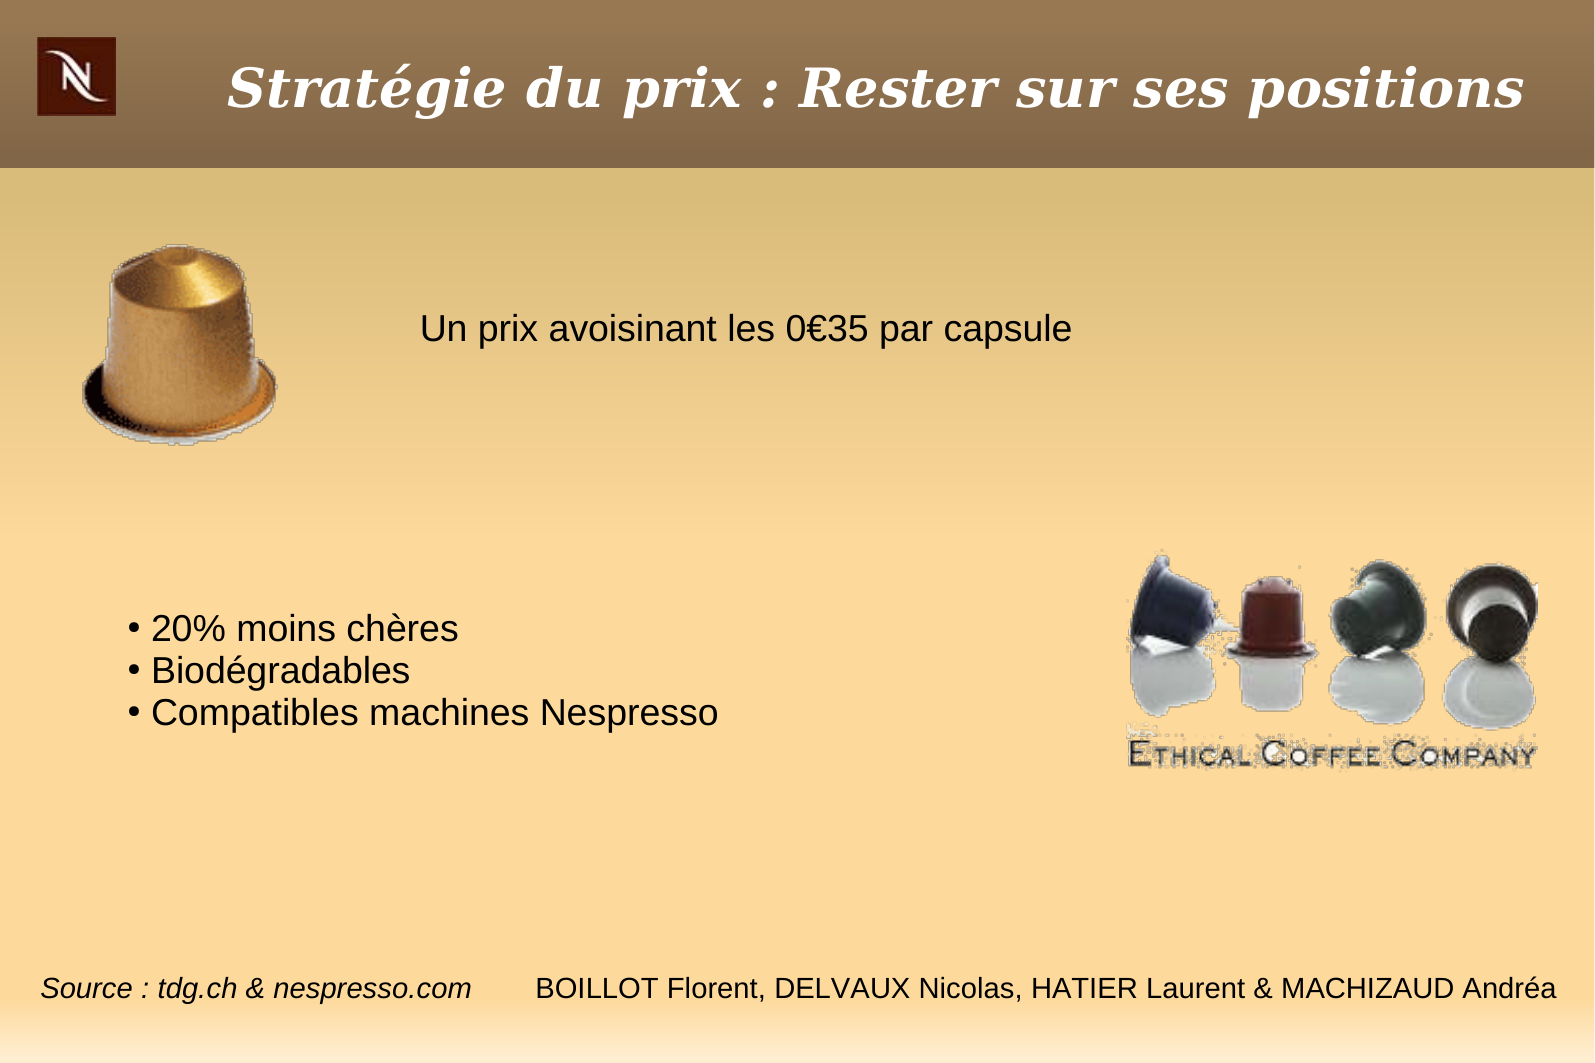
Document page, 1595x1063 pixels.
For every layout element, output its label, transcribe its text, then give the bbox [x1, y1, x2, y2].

text_box Source : tdg.ch & nespresso.com [25, 964, 488, 1013]
text_box 20% moins chères Biodégradables Compatibles machines Nespresso [112, 600, 734, 741]
title Stratégie du prix : Rester sur ses positions [159, 0, 1595, 178]
text_box Un prix avoisinant les 0€35 par capsule [405, 300, 1088, 357]
picture [0, 0, 1595, 1063]
text_box BOILLOT Florent, DELVAUX Nicolas, HATIER Laurent & MACHIZAUD Andréa [510, 964, 1576, 1013]
